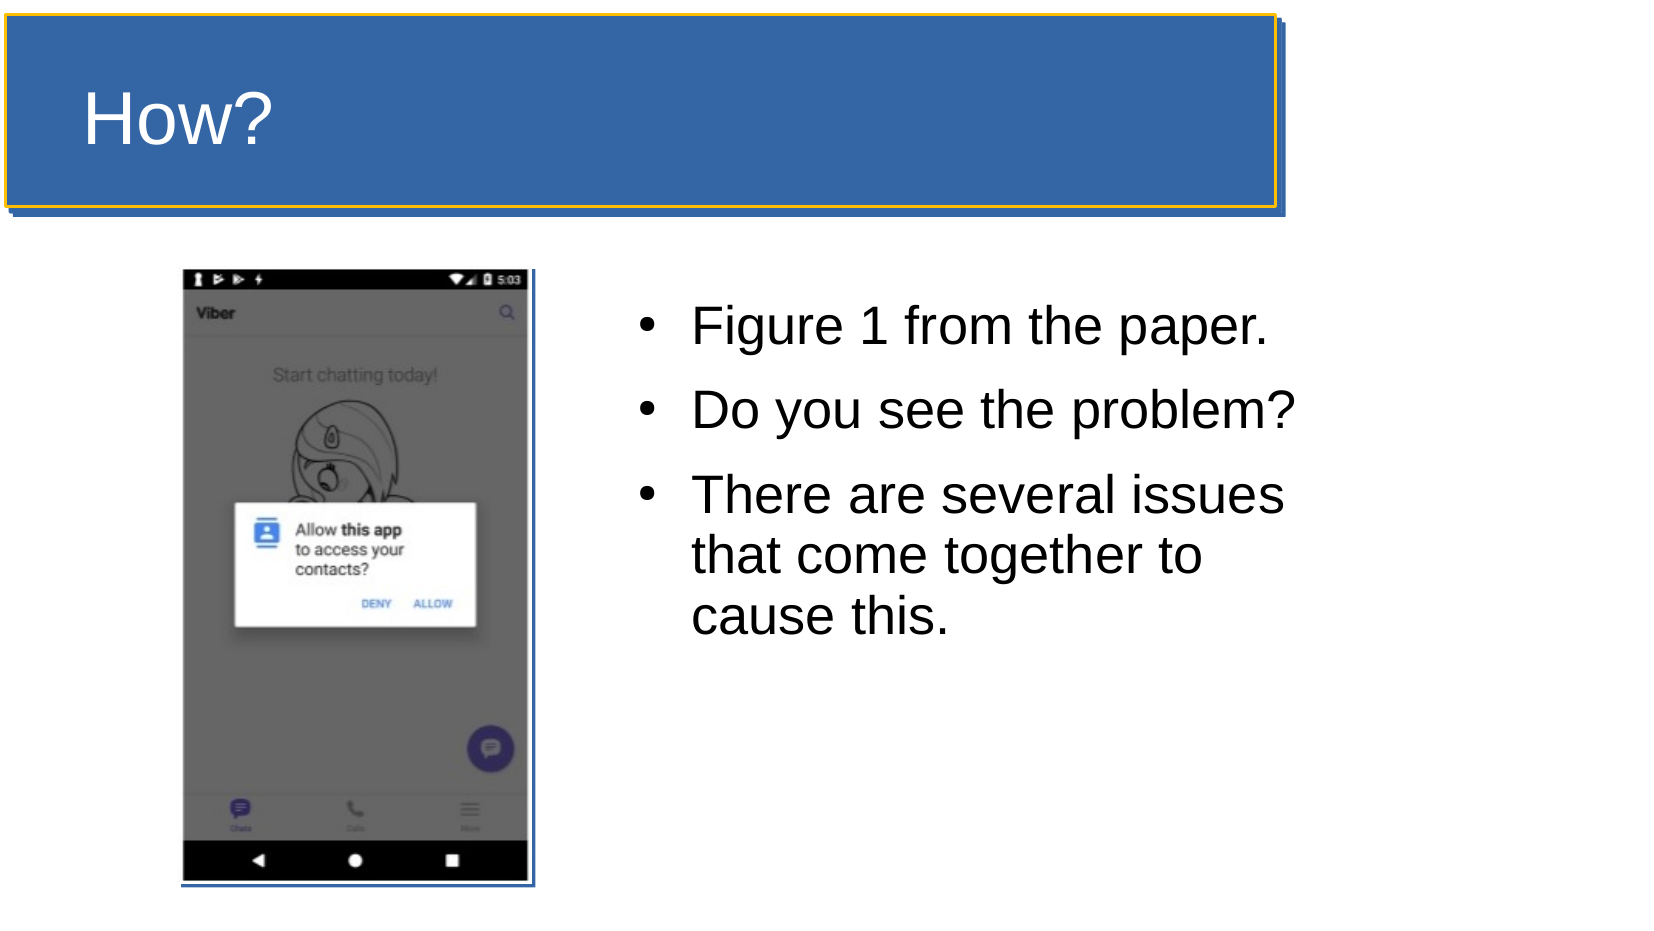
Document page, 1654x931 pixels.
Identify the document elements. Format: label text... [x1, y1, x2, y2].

list Figure 1 from the paper. Do you see the problem? There are several issues that come together to cause this. [620, 295, 1300, 857]
picture [177, 265, 532, 884]
title How? [82, 44, 1235, 192]
